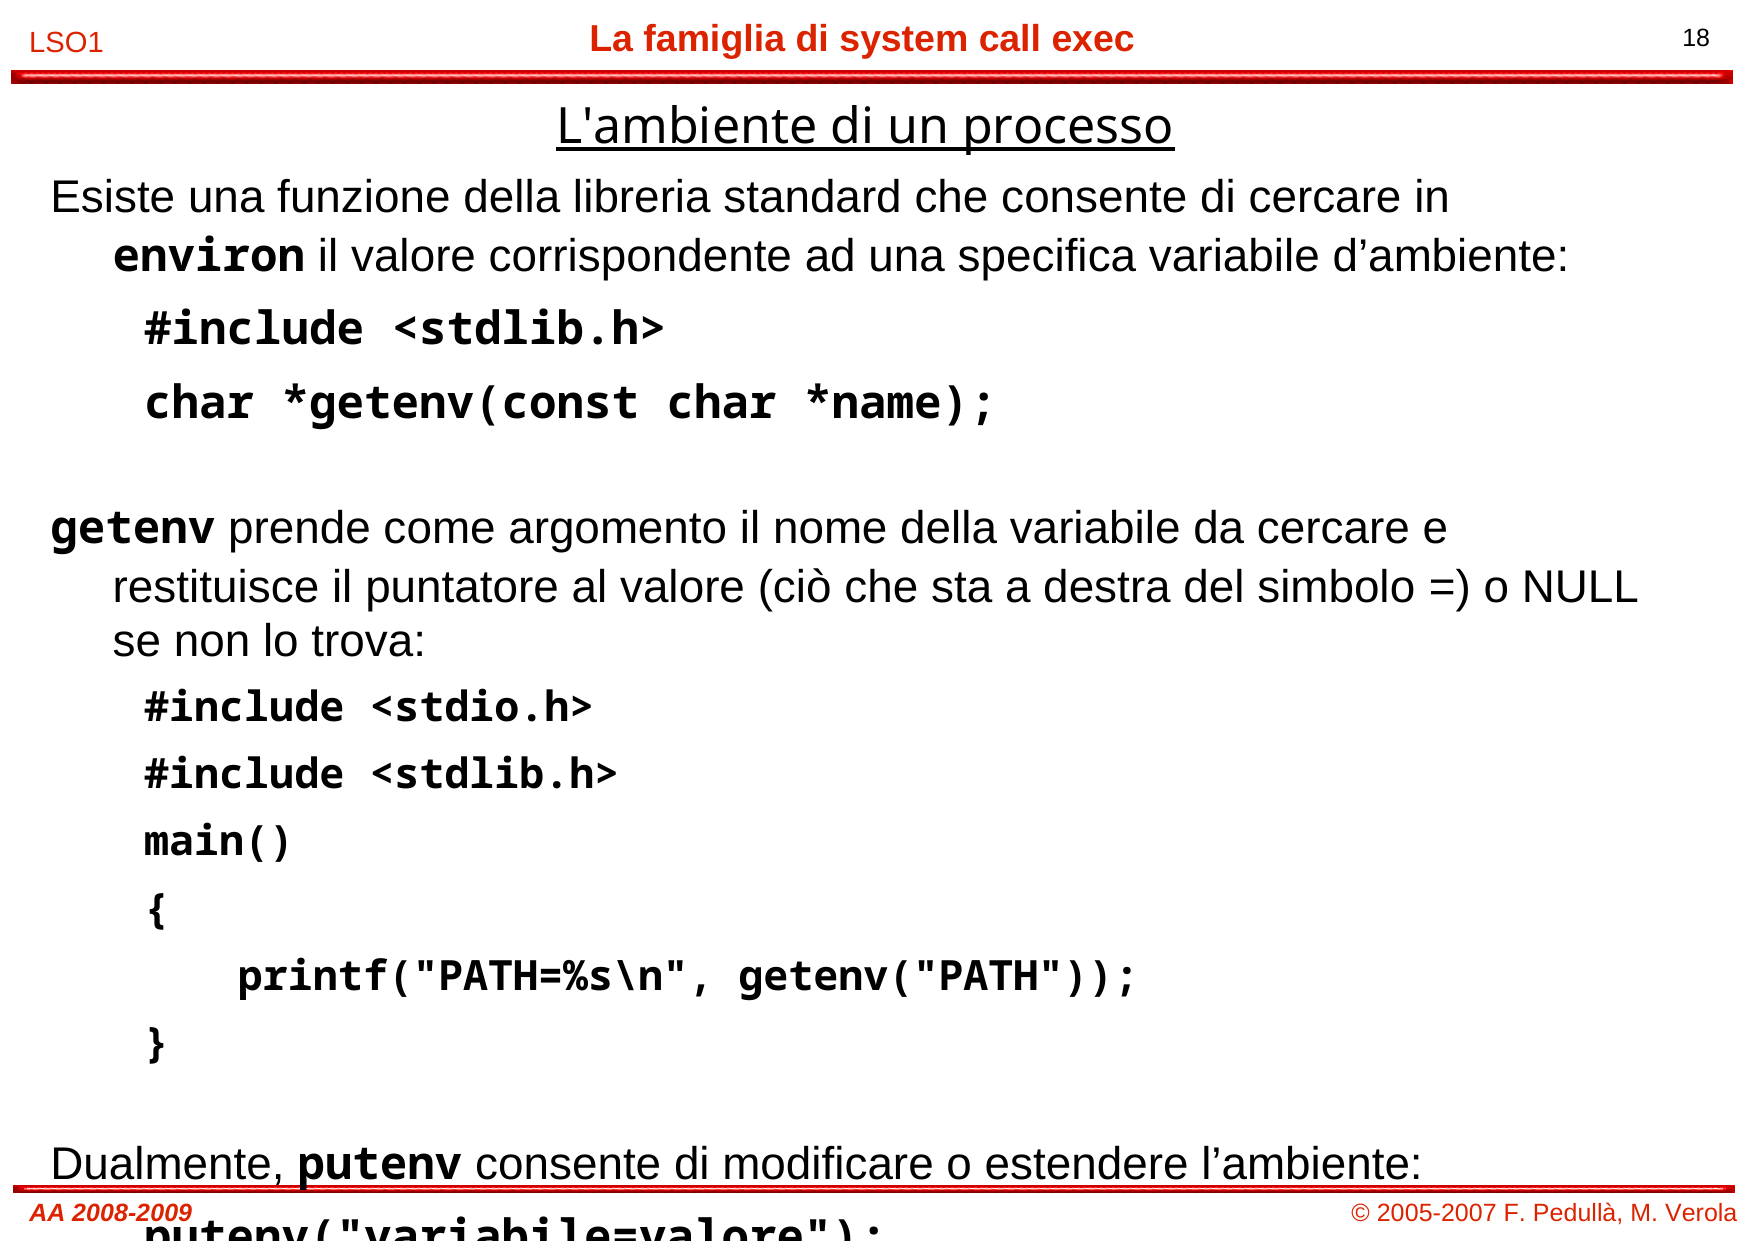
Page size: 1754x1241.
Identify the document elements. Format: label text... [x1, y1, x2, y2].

title L'ambiente di un processo [490, 78, 1240, 174]
picture [13, 1185, 1735, 1193]
picture [11, 70, 1733, 84]
list Esiste una funzione della libreria standard che consente di cercare in environ il valore corrispondente ad una specifica variabile d’ambiente: #include <stdlib.h> char *getenv(const char *name); getenv prende come argomento il nome della variabile da cercare e restituisce il puntatore al valore (ciò che sta a destra del simbolo =) o NULL se non lo trova: #include <stdio.h> #include <stdlib.h> main() { printf("PATH=%s\n", getenv("PATH")); } Dualmente, putenv consente di modificare o estendere l’ambiente: putenv("variabile=valore"); [35, 159, 1666, 1140]
